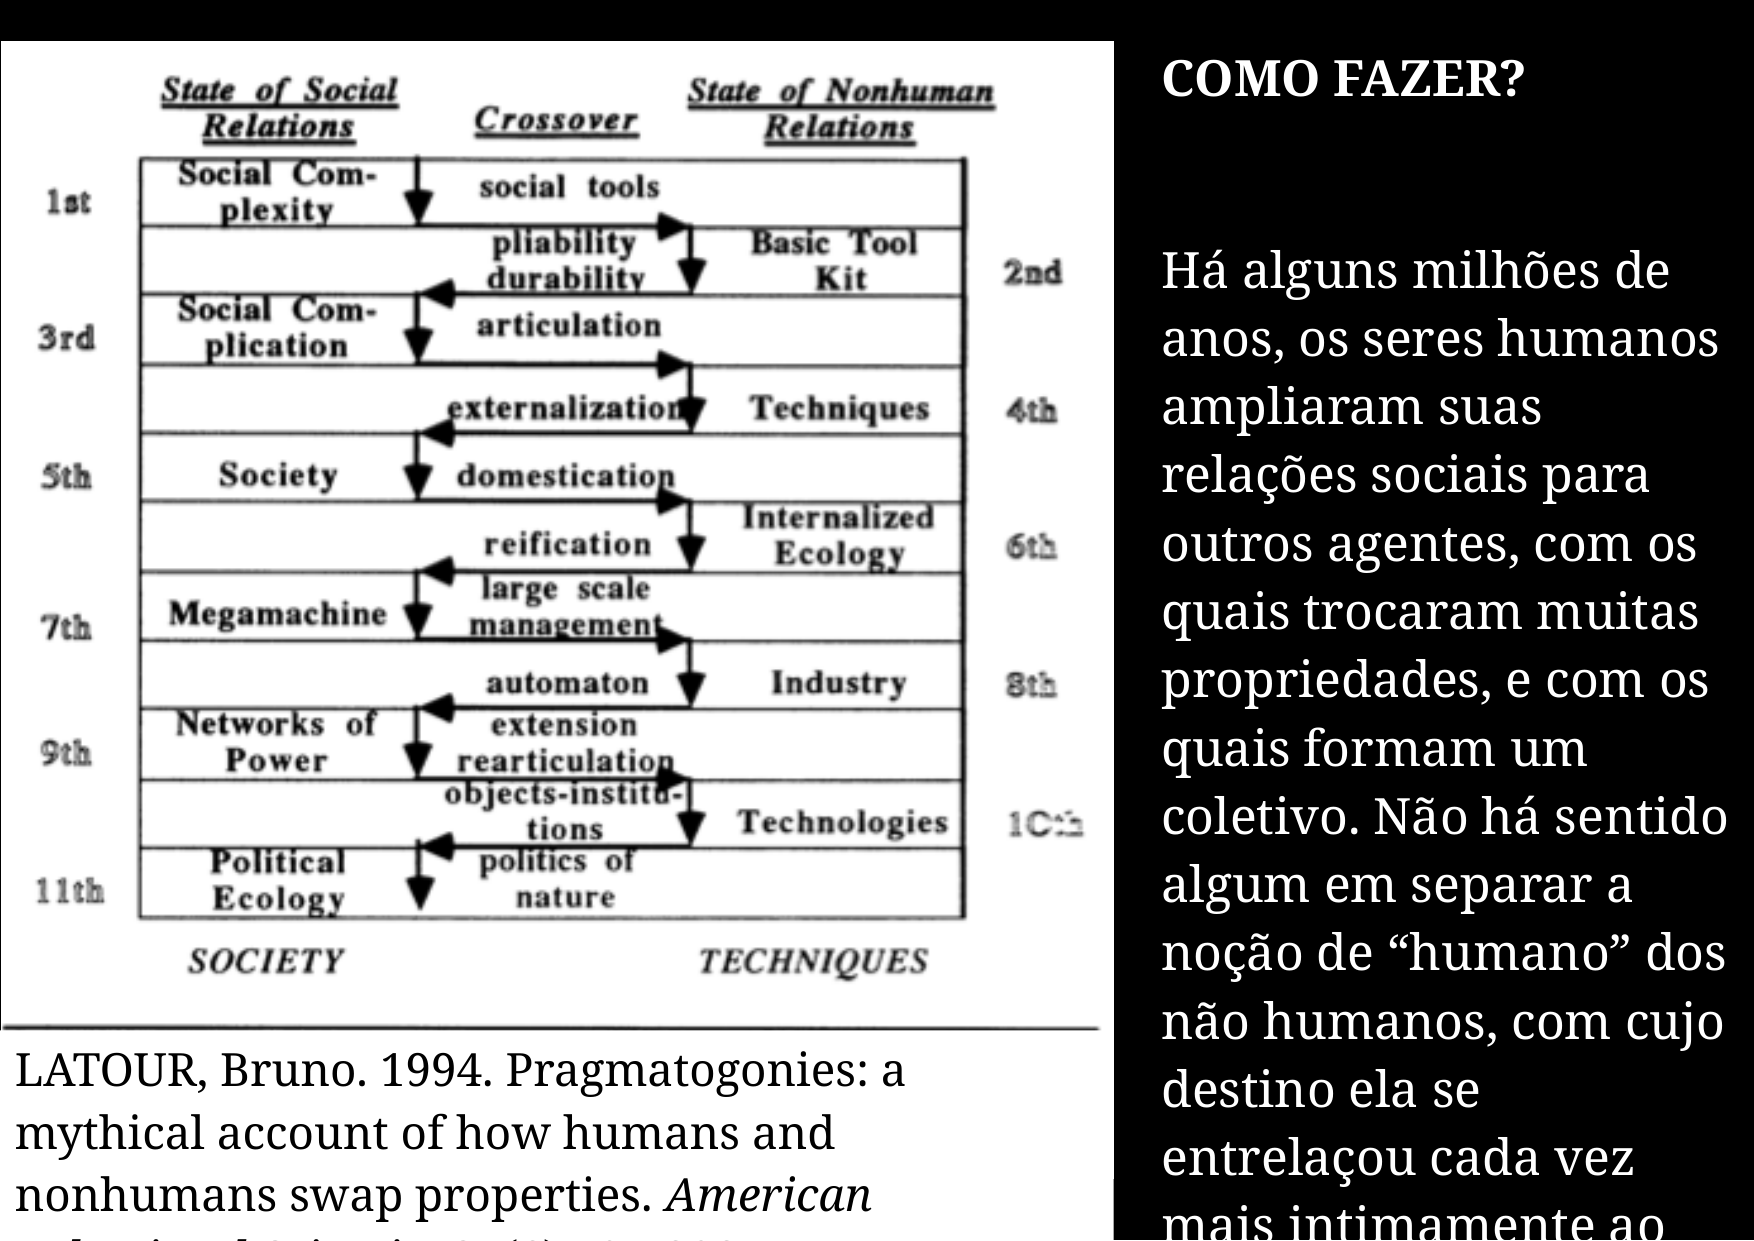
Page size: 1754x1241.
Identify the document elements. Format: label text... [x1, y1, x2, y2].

text_box LATOUR, Bruno. 1994. Pragmatogonies: a mythical account of how humans and nonhumans swap properties. American Behavioral Scientist 37(6):791-808. [0, 1030, 1114, 1241]
picture [1, 41, 1114, 1030]
text_box COMO FAZER? Há alguns milhões de anos, os seres humanos ampliaram suas relações sociais para outros agentes, com os quais trocaram muitas propriedades, e com os quais formam um coletivo. Não há sentido algum em separar a noção de “humano” dos não humanos, com cujo destino ela se entrelaçou cada vez mais intimamente ao longo dos tempos. (Latour 1994:793-4) [1146, 35, 1754, 1184]
